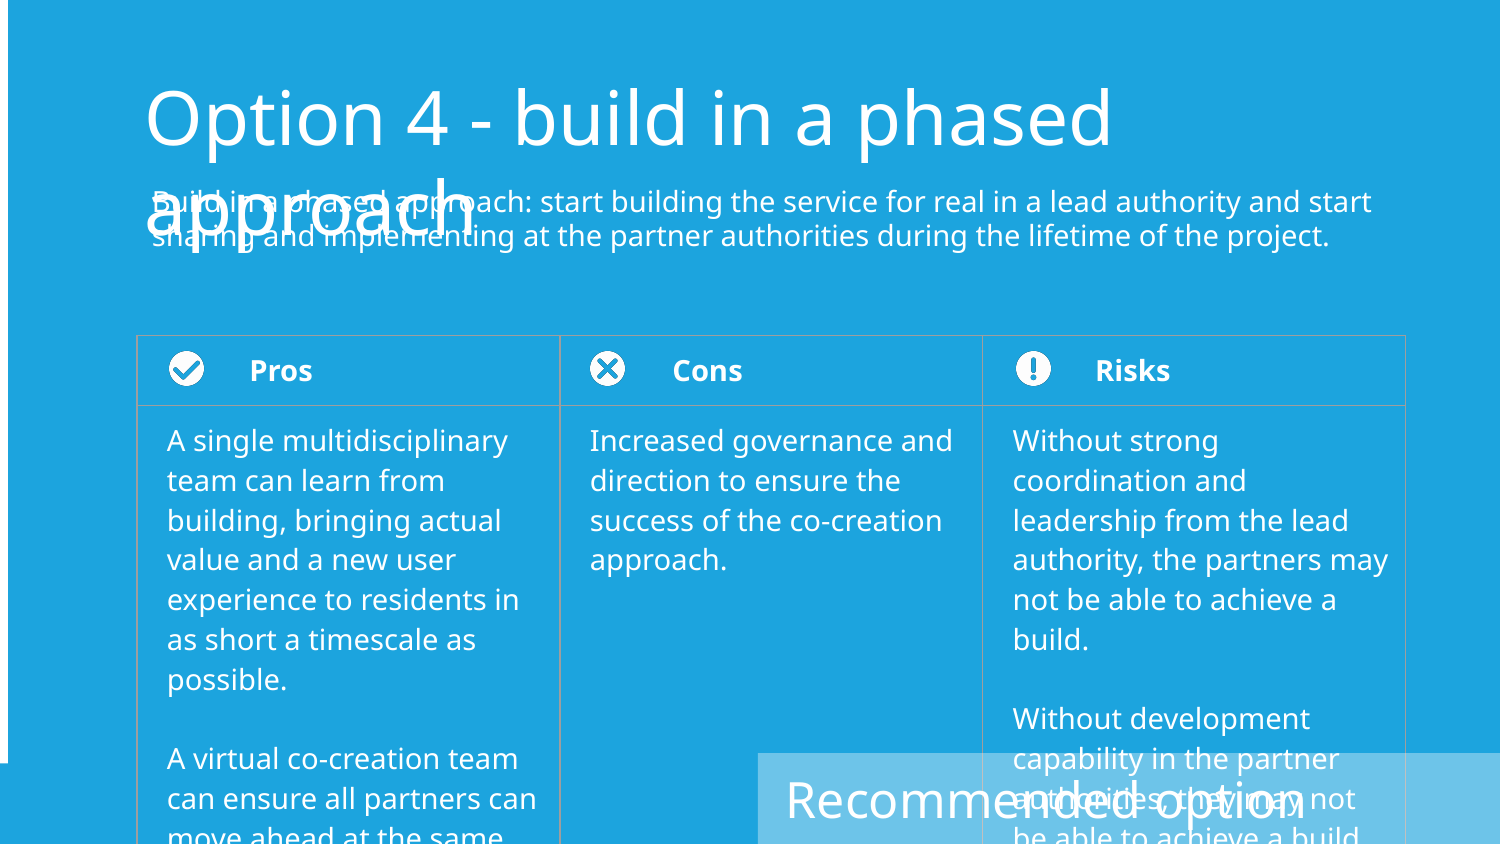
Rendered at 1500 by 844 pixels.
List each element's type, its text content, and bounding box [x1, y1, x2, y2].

table_cell Increased governance and direction to ensure the success of the co-creation approach. [561, 406, 982, 844]
table_cell Without strong coordination and leadership from the lead authority, the partners may not be able to achieve a build. Without development capability in the partner authorities, they may not be able to achieve a build. [983, 406, 1405, 753]
text_box Recommended option [757, 753, 1500, 844]
table_header Cons [561, 336, 982, 405]
picture [582, 343, 633, 394]
table_cell A single multidisciplinary team can learn from building, bringing actual value and a new user experience to residents in as short a timescale as possible. A virtual co-creation team can ensure all partners can move ahead at the same pace. [138, 406, 559, 844]
text_box Build in a phased approach: start building the service for real in a lead authority and start sharing and implementing at the partner authorities during the lifetime of the project. [136, 181, 1392, 335]
picture [161, 343, 212, 394]
table_header Risks [983, 336, 1405, 405]
picture [1008, 343, 1059, 394]
text_box Option 4 - build in a phased approach [129, 55, 1421, 181]
table_header Pros [138, 336, 559, 405]
